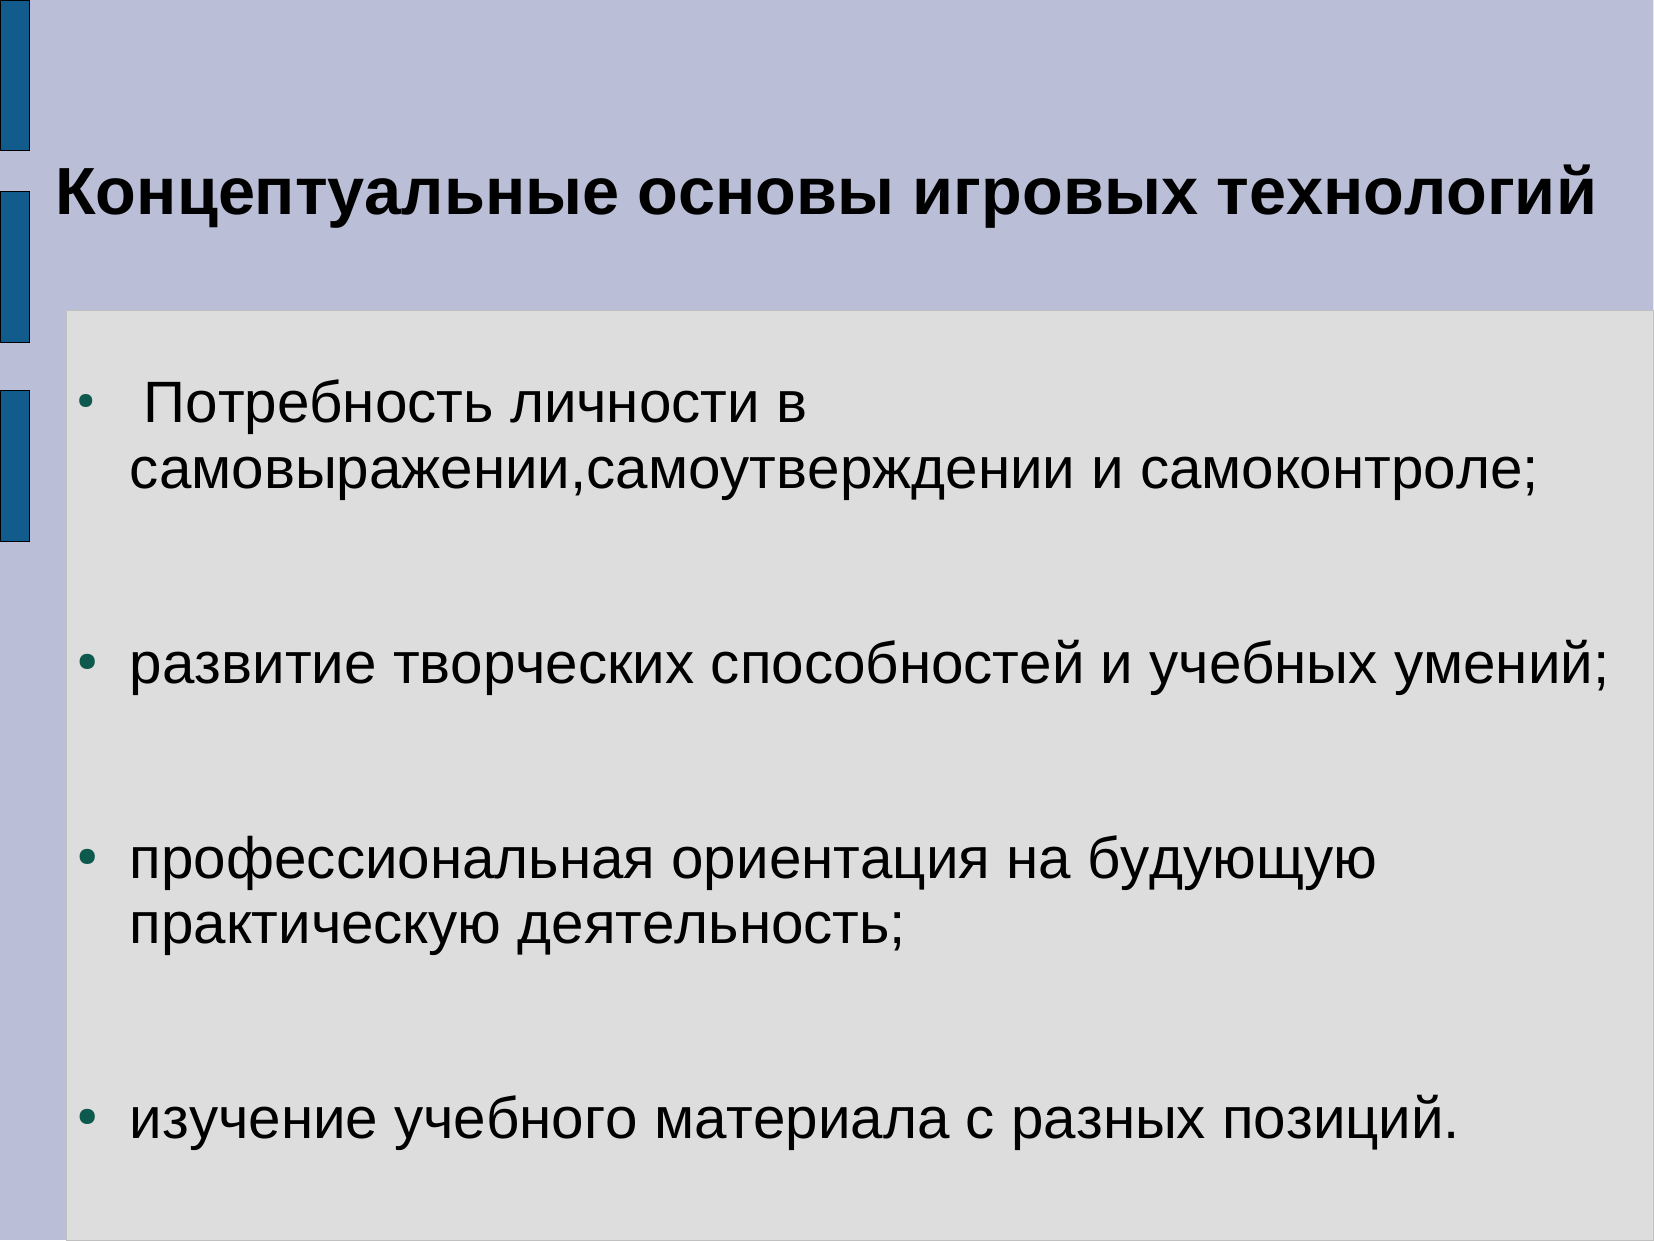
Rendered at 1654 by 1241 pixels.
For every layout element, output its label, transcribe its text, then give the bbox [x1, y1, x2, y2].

list Потребность личности в самовыражении,самоутверждении и самоконтроле; развитие творческих способностей и учебных умений; профессиональная ориентация на будующую практическую деятельность; изучение учебного материала с разных позиций. [59, 370, 1625, 1152]
title Концептуальные основы игровых технологий [0, 88, 1654, 296]
